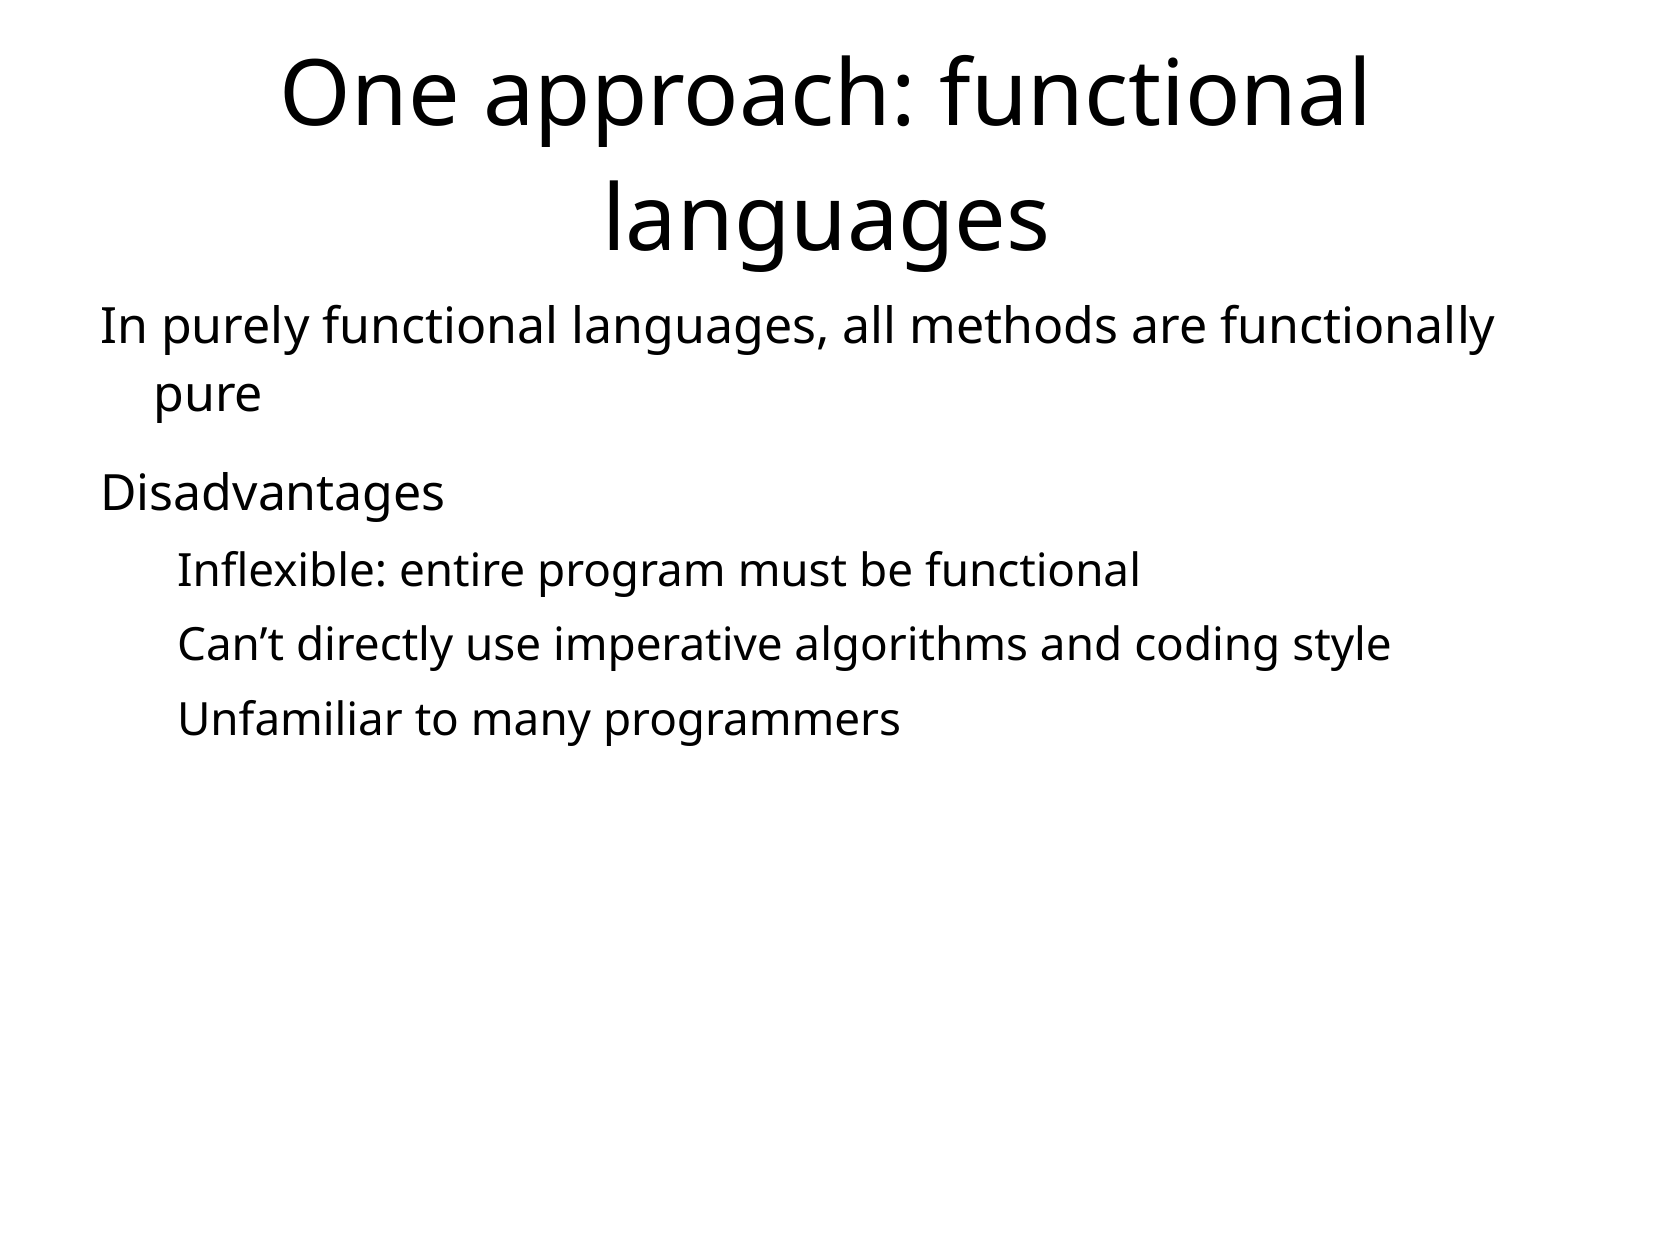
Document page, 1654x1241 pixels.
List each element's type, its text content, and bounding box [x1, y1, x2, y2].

title One approach: functional languages [82, 56, 1571, 250]
list In purely functional languages, all methods are functionally pure Disadvantages Inflexible: entire program must be functional Can’t directly use imperative algorithms and coding style Unfamiliar to many programmers [82, 290, 1571, 1094]
